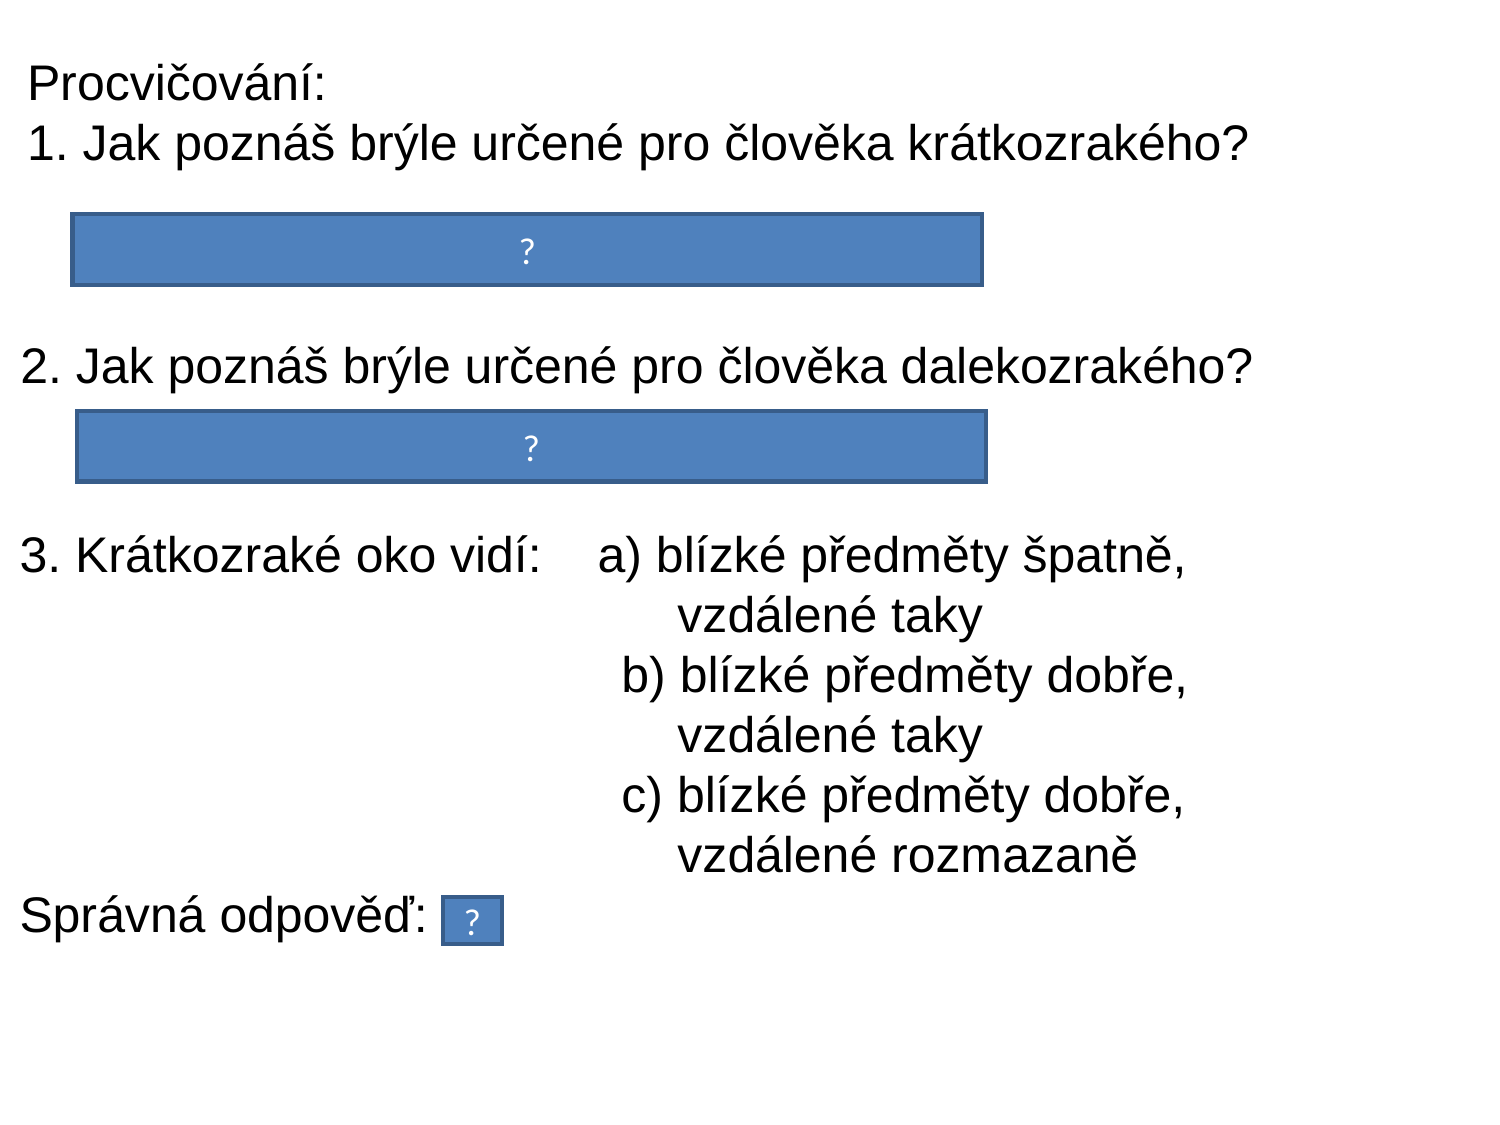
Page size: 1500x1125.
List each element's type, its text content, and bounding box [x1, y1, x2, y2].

text_box 2. Jak poznáš brýle určené pro člověka dalekozrakého? [5, 326, 1269, 402]
text_box ? [442, 896, 502, 944]
text_box ? [76, 410, 987, 482]
text_box Procvičování: 1. Jak poznáš brýle určené pro člověka krátkozrakého? [12, 42, 1265, 179]
text_box ? [72, 214, 982, 285]
text_box 3. Krátkozraké oko vidí: a) blízké předměty špatně, vzdálené taky b) blízké předměty dobře, vzdálené taky c) blízké předměty dobře, vzdálené rozmazaně Správná odpověď: c [4, 515, 1218, 951]
text_box Brýle mají čočky rozptylky. [78, 207, 697, 214]
